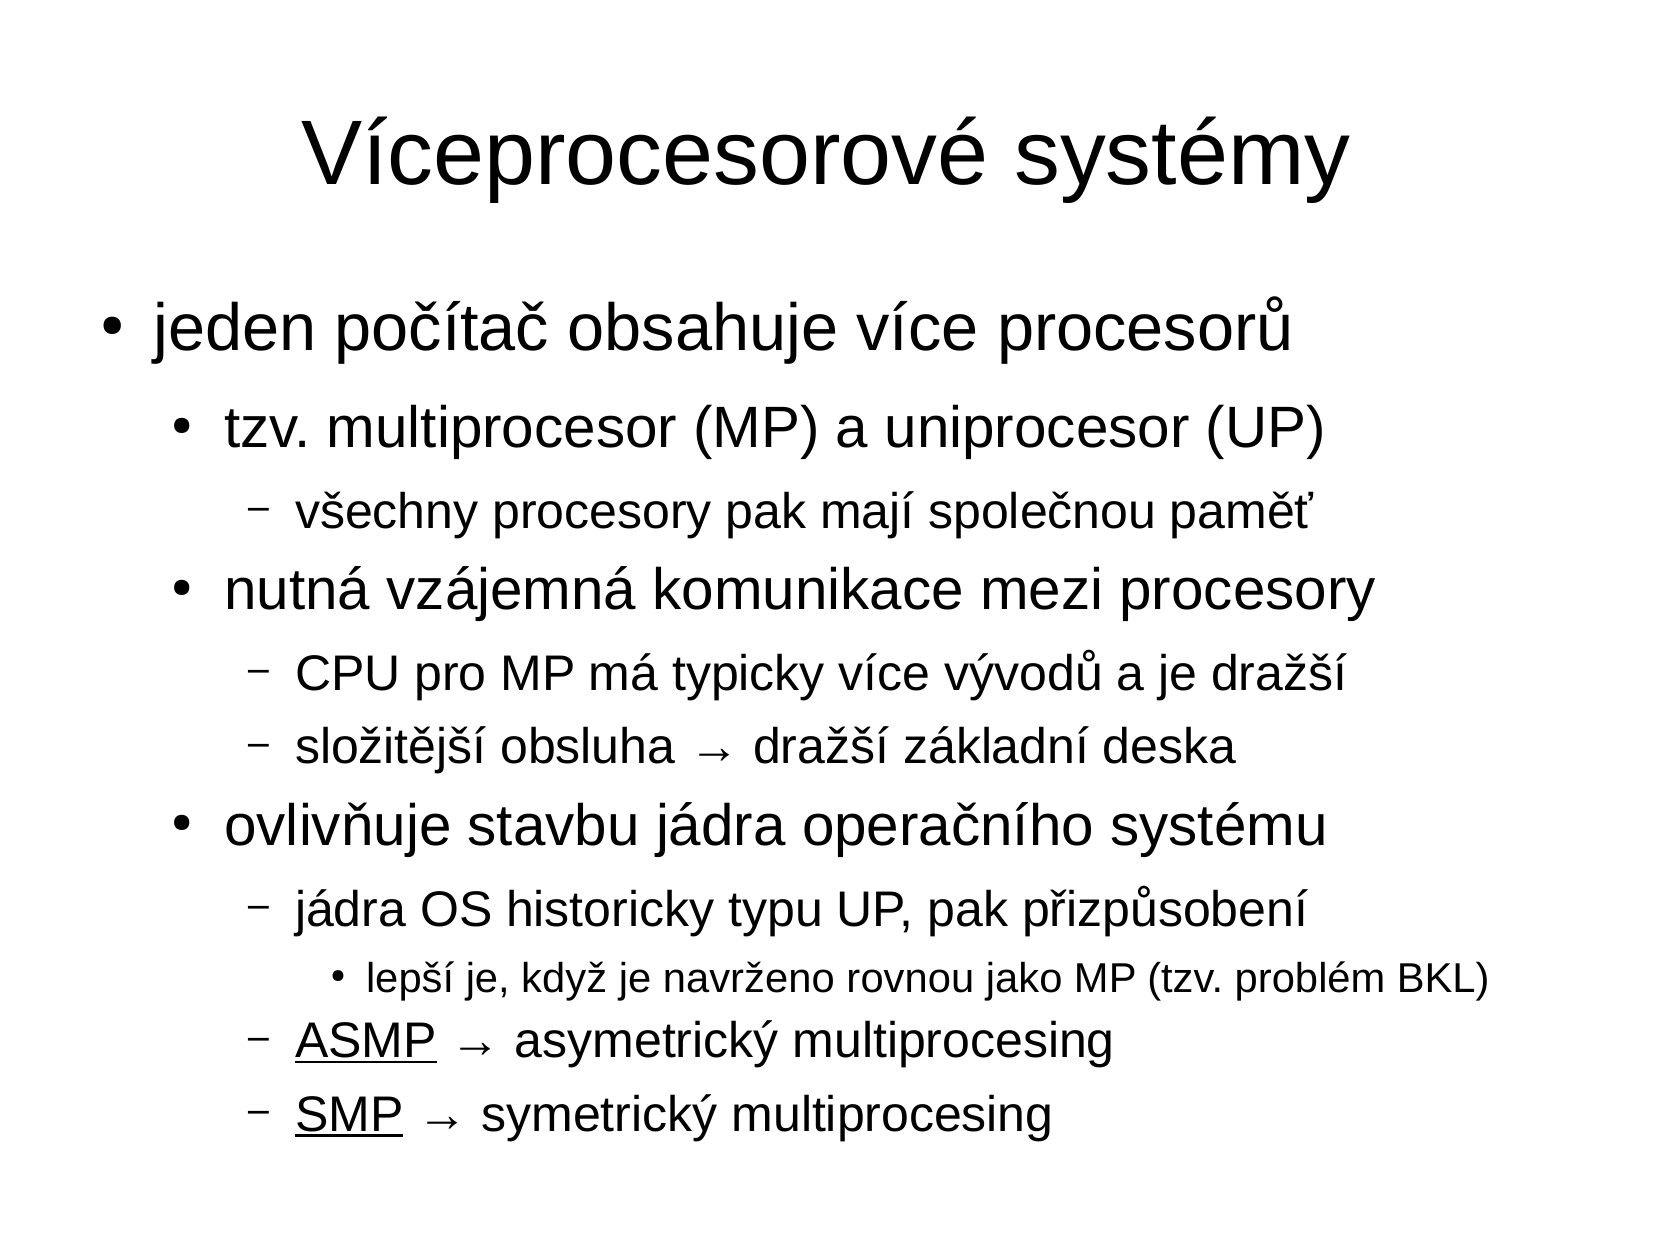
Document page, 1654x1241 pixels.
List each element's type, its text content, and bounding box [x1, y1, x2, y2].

list jeden počítač obsahuje více procesorů tzv. multiprocesor (MP) a uniprocesor (UP) všechny procesory pak mají společnou paměť nutná vzájemná komunikace mezi procesory CPU pro MP má typicky více vývodů a je dražší složitější obsluha → dražší základní deska ovlivňuje stavbu jádra operačního systému jádra OS historicky typu UP, pak přizpůsobení lepší je, když je navrženo rovnou jako MP (tzv. problém BKL) ASMP → asymetrický multiprocesing SMP → symetrický multiprocesing [82, 290, 1571, 1142]
title Víceprocesorové systémy [82, 56, 1571, 250]
